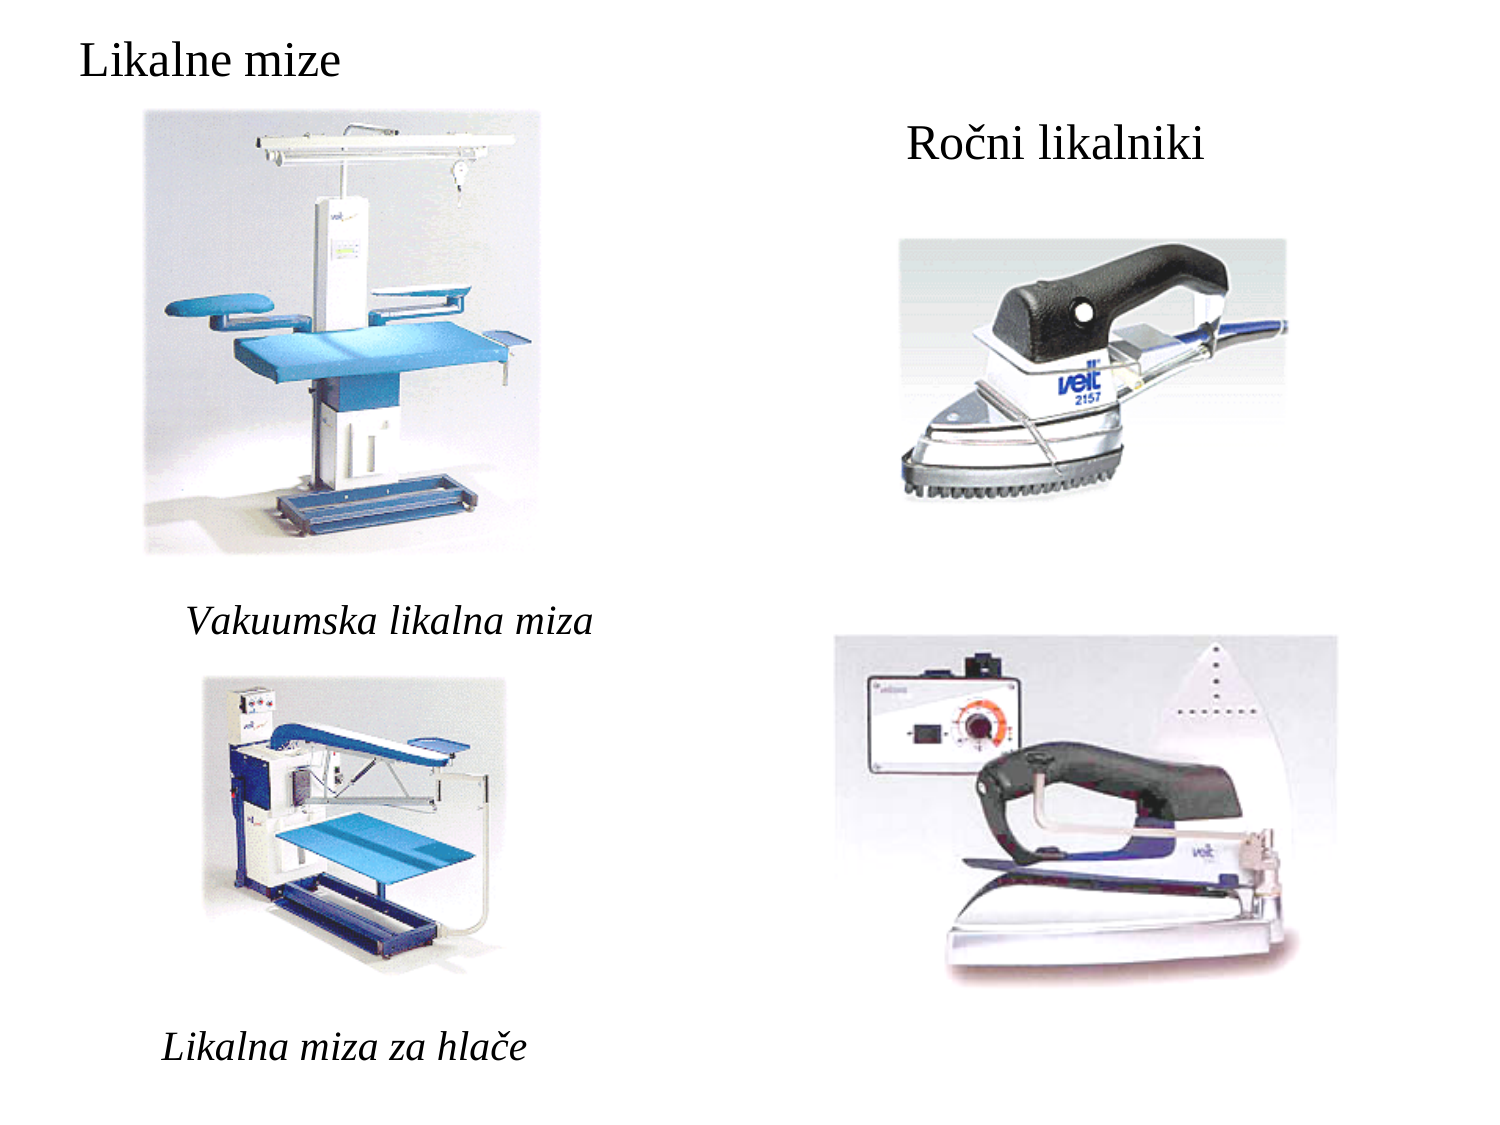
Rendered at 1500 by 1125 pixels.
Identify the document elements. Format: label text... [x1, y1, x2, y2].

text_box Likalne mize [64, 18, 644, 95]
text_box Ročni likalniki [891, 101, 1306, 178]
text_box Vakuumska likalna miza [170, 554, 610, 651]
picture [194, 668, 516, 985]
picture [832, 633, 1341, 993]
picture [891, 231, 1295, 512]
text_box Likalna miza za hlače [146, 1011, 554, 1077]
picture [135, 101, 549, 563]
